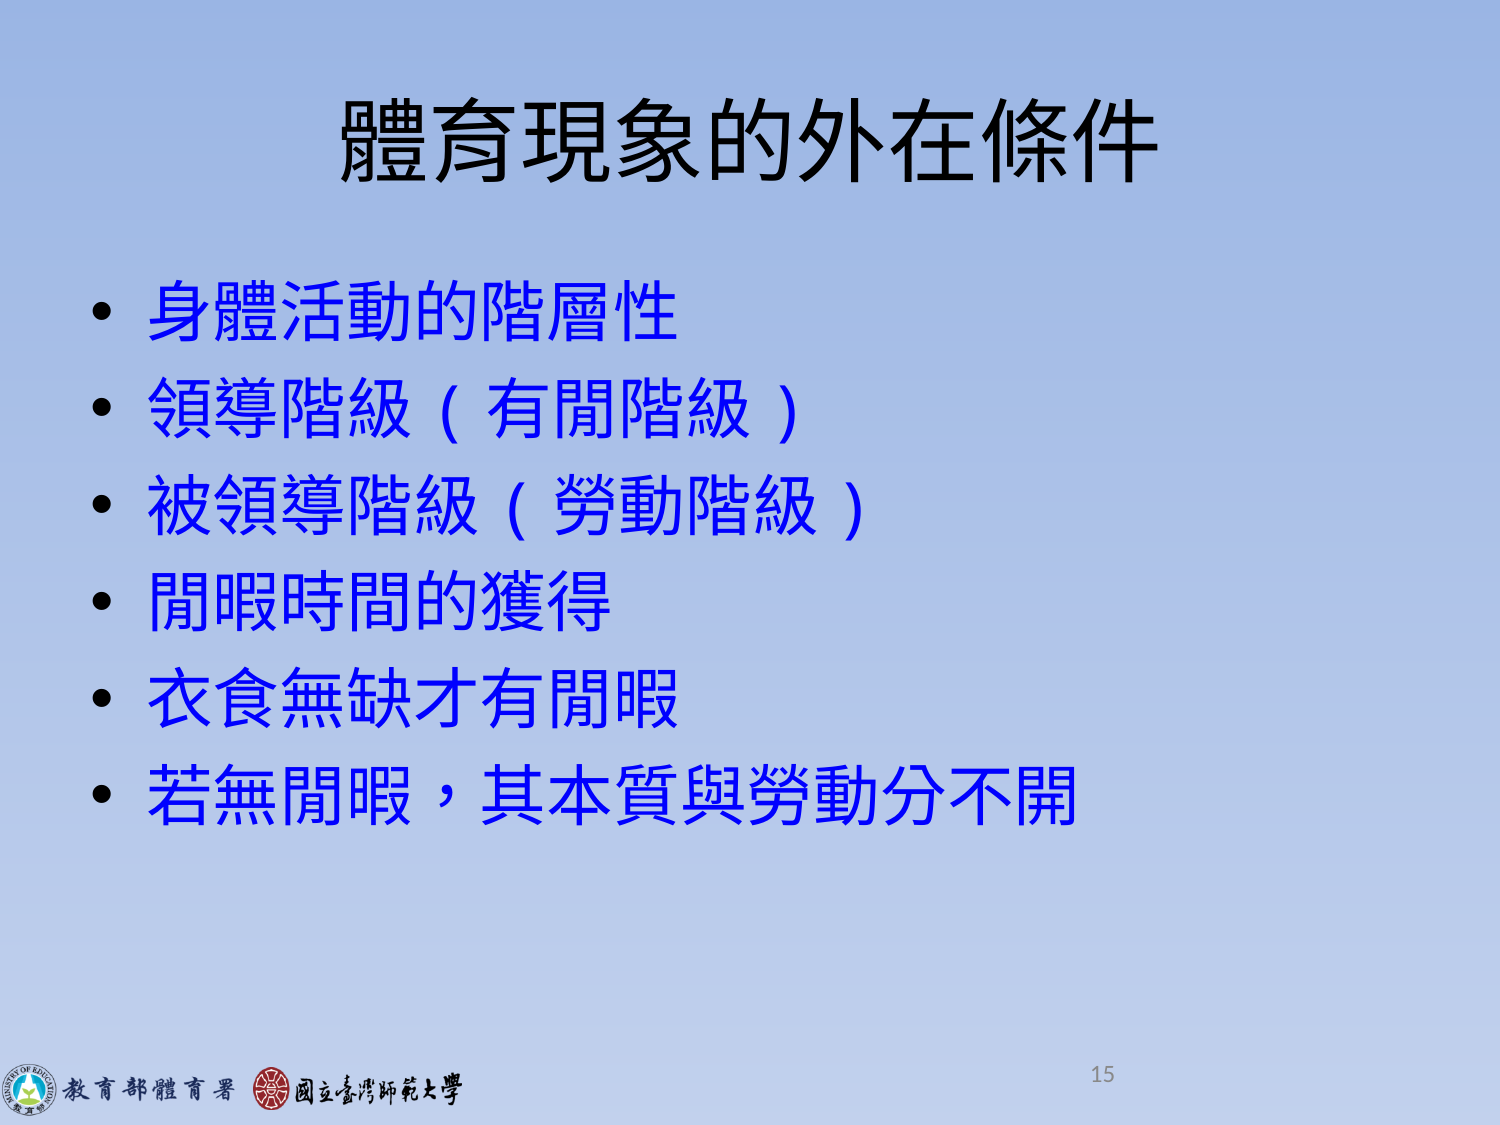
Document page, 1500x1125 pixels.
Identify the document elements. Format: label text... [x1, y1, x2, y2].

text_box [1074, 1042, 1426, 1103]
list 身體活動的階層性 領導階級(有閒階級) 被領導階級(勞動階級) 閒暇時間的獲得 衣食無缺才有閒暇 若無閒暇，其本質與勞動分不開 [75, 262, 1426, 1005]
title 體育現象的外在條件 [75, 45, 1426, 233]
